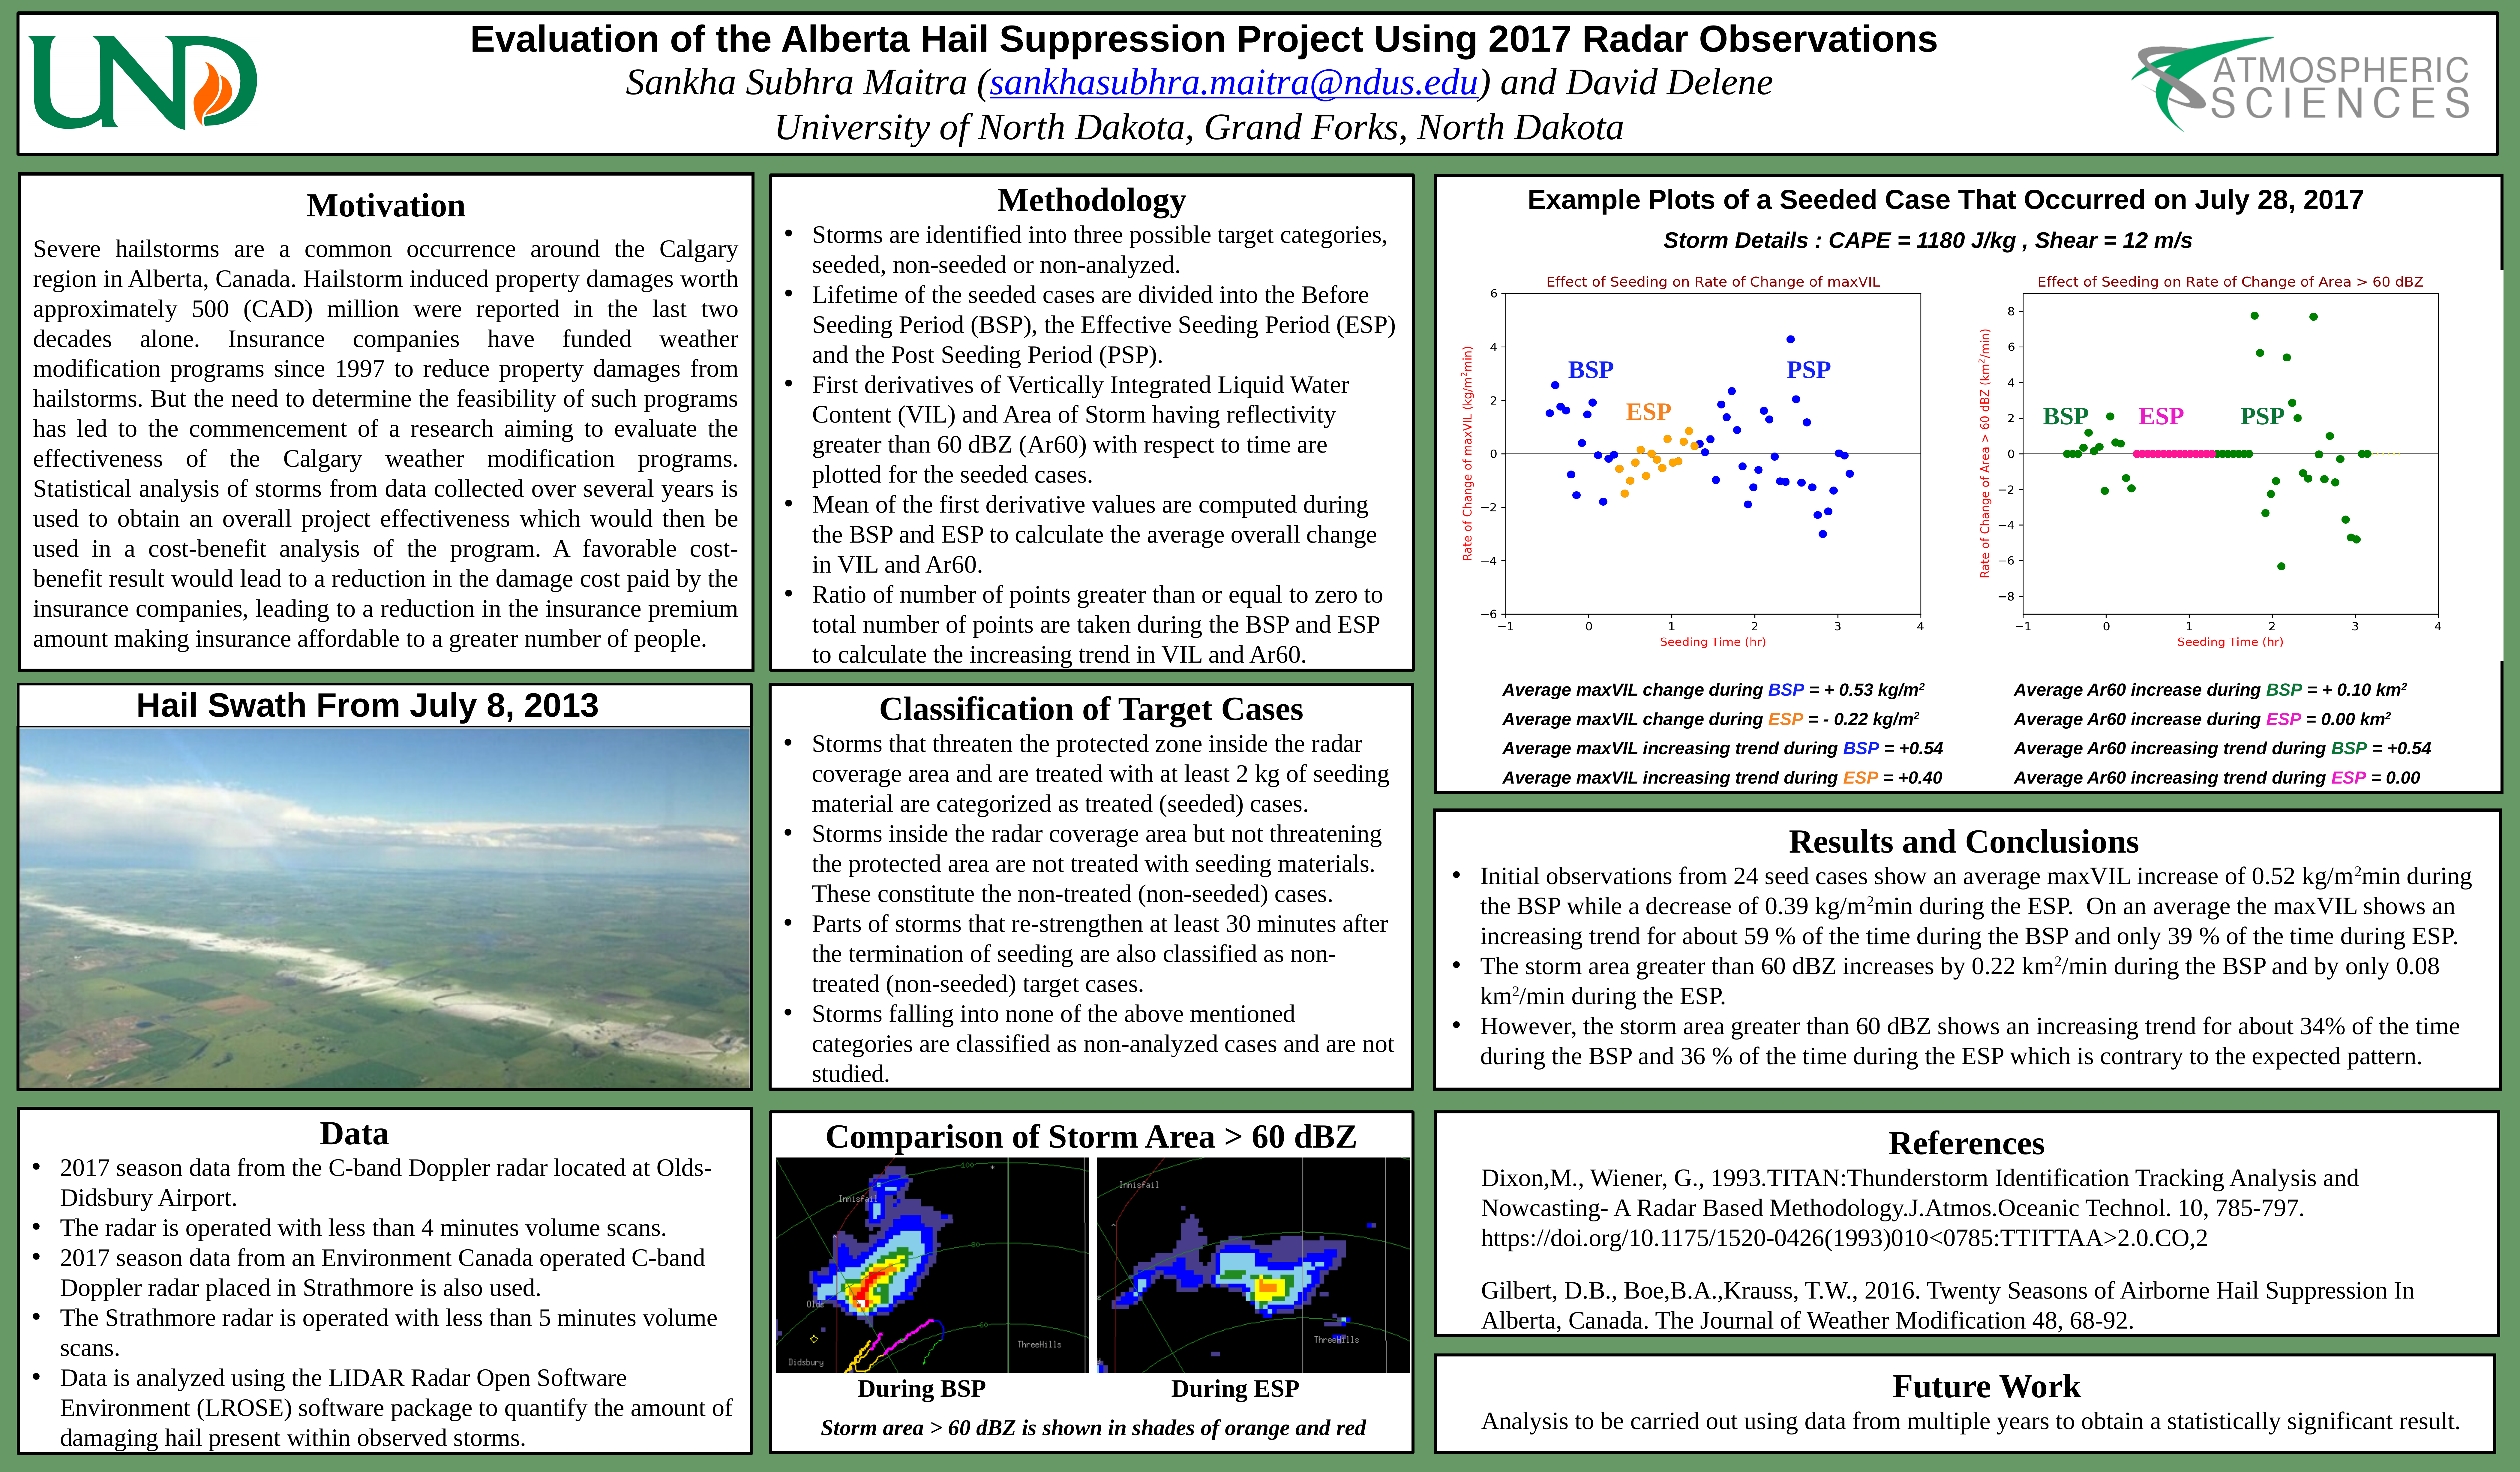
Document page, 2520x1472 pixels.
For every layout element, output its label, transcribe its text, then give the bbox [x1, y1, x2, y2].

text_box Hail Swath From July 8, 2013 [113, 685, 750, 726]
picture [28, 35, 260, 130]
text_box [1436, 176, 2502, 793]
text_box [1007, 123, 1017, 138]
text_box Sankha Subhra Maitra (sankhasubhra.maitra@ndus.edu) and David Delene University of North Dakota, Grand Forks, North Dakota [260, 84, 2124, 122]
picture [2124, 32, 2492, 149]
text_box [851, 123, 860, 131]
text_box Future Work Analysis to be carried out using data from multiple years to obtain a statistically significant result. [1436, 1355, 2495, 1452]
text_box During BSP During ESP Storm area > 60 dBZ is shown in shades of orange and red [791, 1355, 1395, 1442]
text_box [2457, 176, 2502, 270]
text_box [1431, 122, 1438, 133]
text_box Evaluation of the Alberta Hail Suppression Project Using 2017 Radar Observations [235, 8, 2164, 84]
text_box Data 2017 season data from the C-band Doppler radar located at Olds-Didsbury Airport. The radar is operated with less than 4 minutes volume scans. 2017 season data from an Environment Canada operated C-band Doppler radar placed in Strathmore is also used. The Strathmore radar is operated with less than 5 minutes volume scans. Data is analyzed using the LIDAR Radar Open Software Environment (LROSE) software package to quantify the amount of damaging hail present within observed storms. [18, 1108, 752, 1453]
text_box [1338, 123, 1348, 138]
text_box [1054, 122, 1059, 125]
text_box Example Plots of a Seeded Case That Occurred on July 28, 2017 Storm Details : CAPE = 1180 J/kg , Shear = 12 m/s [1485, 167, 2457, 270]
text_box [944, 123, 954, 138]
text_box [1447, 123, 1457, 138]
picture [776, 1157, 1089, 1373]
text_box Comparison of Storm Area > 60 dBZ [770, 1112, 1413, 1452]
text_box [18, 13, 2498, 154]
text_box [1142, 123, 1152, 138]
text_box Hail Swath From July 8, 2013 [113, 665, 791, 726]
text_box Results and Conclusions Initial observations from 24 seed cases show an average maxVIL increase of 0.52 kg/m2min during the BSP while a decrease of 0.39 kg/m2min during the ESP. On an average the maxVIL shows an increasing trend for about 59 % of the time during the BSP and only 39 % of the time during ESP. The storm area greater than 60 dBZ increases by 0.22 km2/min during the BSP and by only 0.08 km2/min during the ESP. However, the storm area greater than 60 dBZ shows an increasing trend for about 34% of the time during the BSP and 36 % of the time during the ESP which is contrary to the expected pattern. [1434, 810, 2500, 1089]
text_box [20, 685, 113, 726]
text_box [992, 122, 998, 133]
picture [1097, 1157, 1410, 1373]
text_box Average Ar60 increase during BSP = + 0.10 km2 Average Ar60 increase during ESP = 0.00 km2 Average Ar60 increasing trend during BSP = +0.54 Average Ar60 increasing trend during ESP = 0.00 [2009, 668, 2446, 819]
text_box BSP ESP PSP [1989, 295, 2439, 432]
text_box Average maxVIL change during BSP = + 0.53 kg/m2 Average maxVIL change during ESP = - 0.22 kg/m2 Average maxVIL increasing trend during BSP = +0.54 Average maxVIL increasing trend during ESP = +0.40 [1498, 668, 1953, 819]
text_box [1546, 123, 1555, 137]
text_box [1288, 123, 1297, 137]
picture [1440, 270, 2504, 661]
text_box [1106, 123, 1116, 137]
text_box [1581, 123, 1591, 138]
text_box [1493, 122, 1498, 125]
text_box [1171, 123, 1180, 137]
text_box [1082, 122, 1098, 138]
text_box [781, 122, 797, 137]
text_box [1521, 122, 1537, 138]
picture [20, 727, 750, 1088]
text_box BSP PSP ESP [1454, 290, 1899, 428]
text_box [1250, 123, 1259, 137]
text_box References Dixon,M., Wiener, G., 1993.TITAN:Thunderstorm Identification Tracking Analysis and Nowcasting- A Radar Based Methodology.J.Atmos.Oceanic Technol. 10, 785-797.https://doi.org/10.1175/1520-0426(1993)010<0785:TTITTAA>2.0.CO,2 Gilbert, D.B., Boe,B.A.,Krauss, T.W., 2016. Twenty Seasons of Airborne Hail Suppression In Alberta, Canada. The Journal of Weather Modification 48, 68-92. [1436, 1112, 2499, 1335]
text_box [1610, 123, 1619, 137]
text_box Methodology Storms are identified into three possible target categories, seeded, non-seeded or non-analyzed. Lifetime of the seeded cases are divided into the Before Seeding Period (BSP), the Effective Seeding Period (ESP) and the Post Seeding Period (PSP). First derivatives of Vertically Integrated Liquid Water Content (VIL) and Area of Storm having reflectivity greater than 60 dBZ (Ar60) with respect to time are plotted for the seeded cases. Mean of the first derivative values are computed during the BSP and ESP to calculate the average overall change in VIL and Ar60. Ratio of number of points greater than or equal to zero to total number of points are taken during the BSP and ESP to calculate the increasing trend in VIL and Ar60. [771, 175, 1414, 670]
text_box Classification of Target Cases Storms that threaten the protected zone inside the radar coverage area and are treated with at least 2 kg of seeding material are categorized as treated (seeded) cases. Storms inside the radar coverage area but not threatening the protected area are not treated with seeding materials. These constitute the non-treated (non-seeded) cases. Parts of storms that re-strengthen at least 30 minutes after the termination of seeding are also classified as non-treated (non-seeded) target cases. Storms falling into none of the above mentioned categories are classified as non-analyzed cases and are not studied. [770, 684, 1413, 1089]
text_box Motivation Severe hailstorms are a common occurrence around the Calgary region in Alberta, Canada. Hailstorm induced property damages worth approximately 500 (CAD) million were reported in the last two decades alone. Insurance companies have funded weather modification programs since 1997 to reduce property damages from hailstorms. But the need to determine the feasibility of such programs has led to the commencement of a research aiming to evaluate the effectiveness of the Calgary weather modification programs. Statistical analysis of storms from data collected over several years is used to obtain an overall project effectiveness which would then be used in a cost-benefit analysis of the program. A favorable cost-benefit result would lead to a reduction in the damage cost paid by the insurance companies, leading to a reduction in the insurance premium amount making insurance affordable to a greater number of people. [20, 174, 753, 670]
